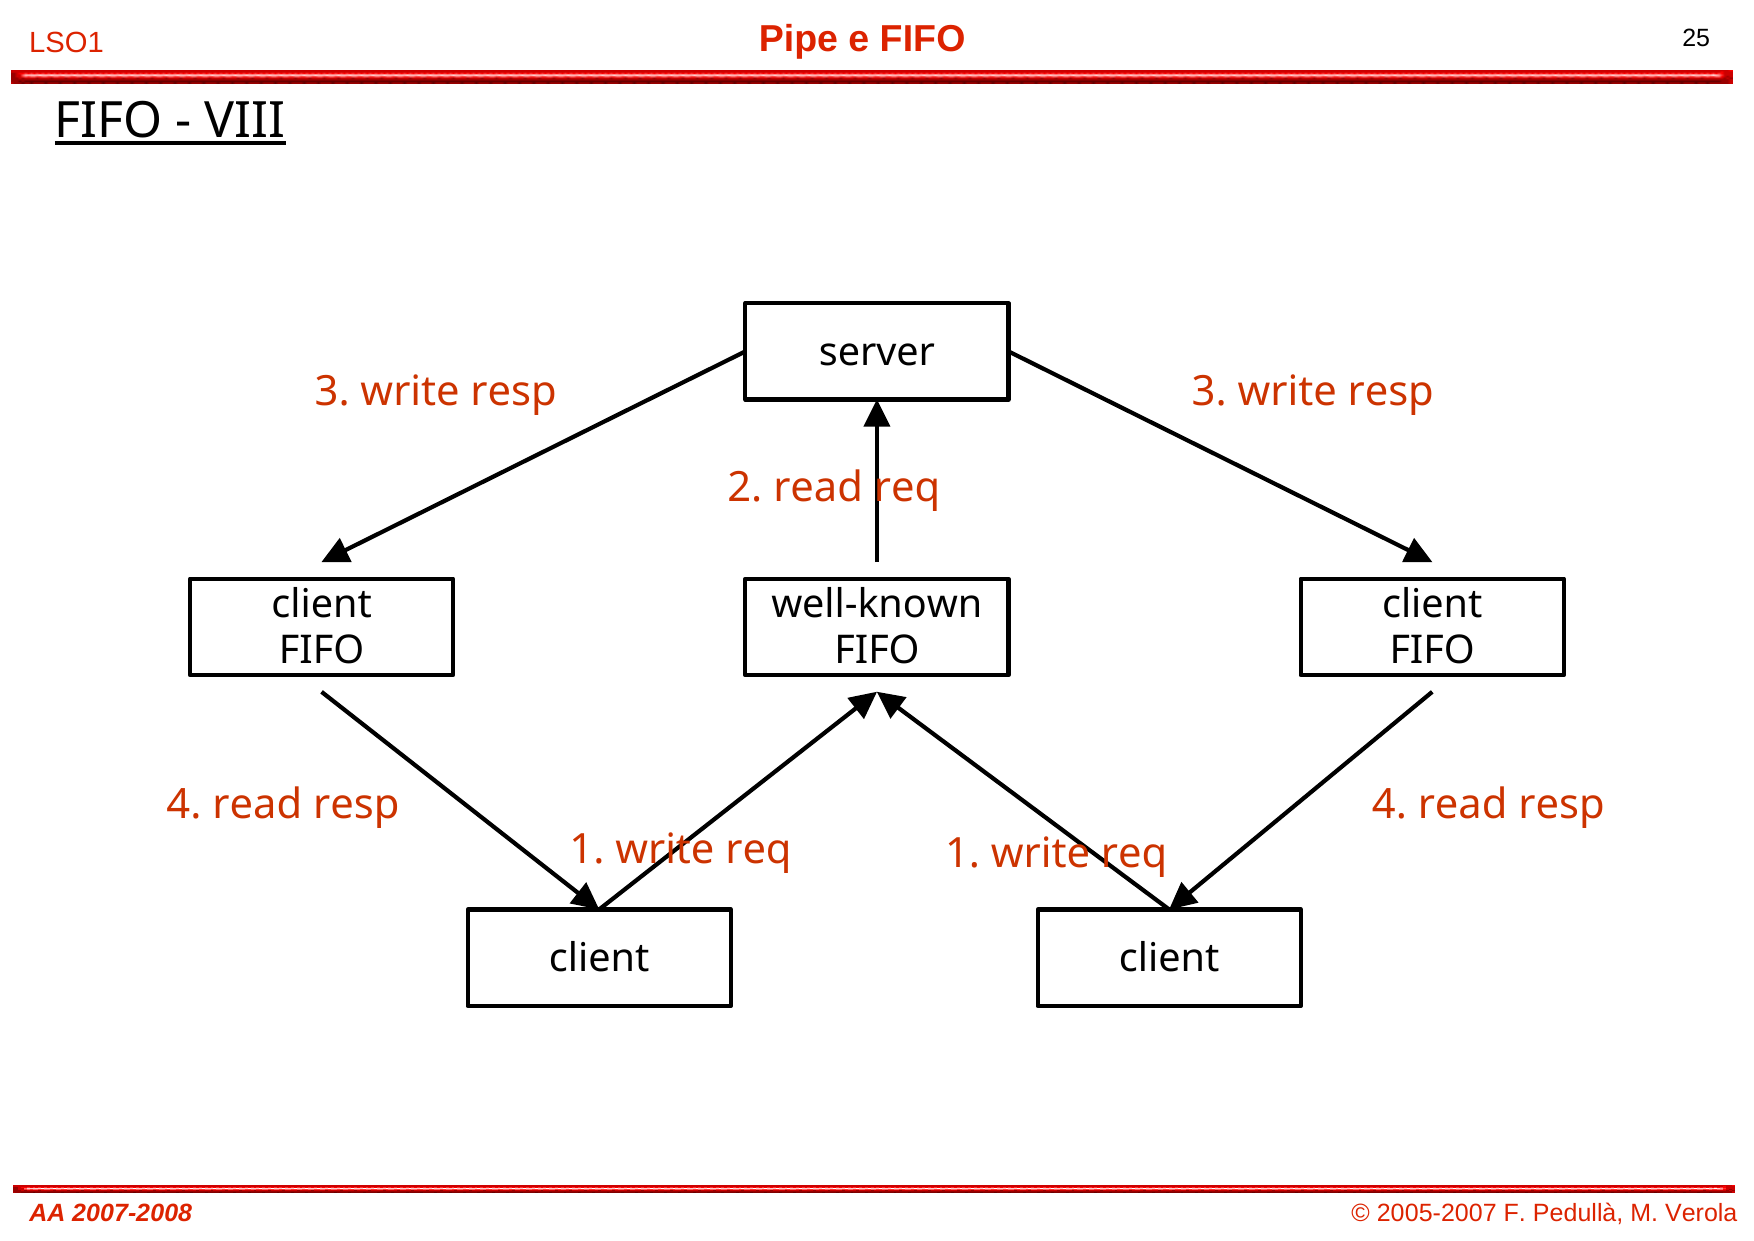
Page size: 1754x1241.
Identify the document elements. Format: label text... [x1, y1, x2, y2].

text_box client [1037, 909, 1301, 1006]
title FIFO - VIII [40, 72, 1714, 168]
text_box client [467, 909, 731, 1006]
text_box well-known FIFO [744, 562, 1010, 692]
text_box 3. write resp [1149, 358, 1477, 440]
text_box 1. write req [533, 816, 828, 898]
text_box client FIFO [1300, 562, 1564, 692]
text_box server [745, 303, 1009, 400]
text_box 4. read resp [127, 771, 439, 853]
text_box 1. write req [909, 820, 1204, 902]
text_box 2. read req [690, 454, 977, 536]
text_box 4. read resp [1333, 771, 1644, 853]
picture [13, 1185, 1735, 1193]
picture [11, 70, 1733, 84]
text_box 3. write resp [272, 358, 600, 440]
text_box client FIFO [190, 562, 454, 692]
